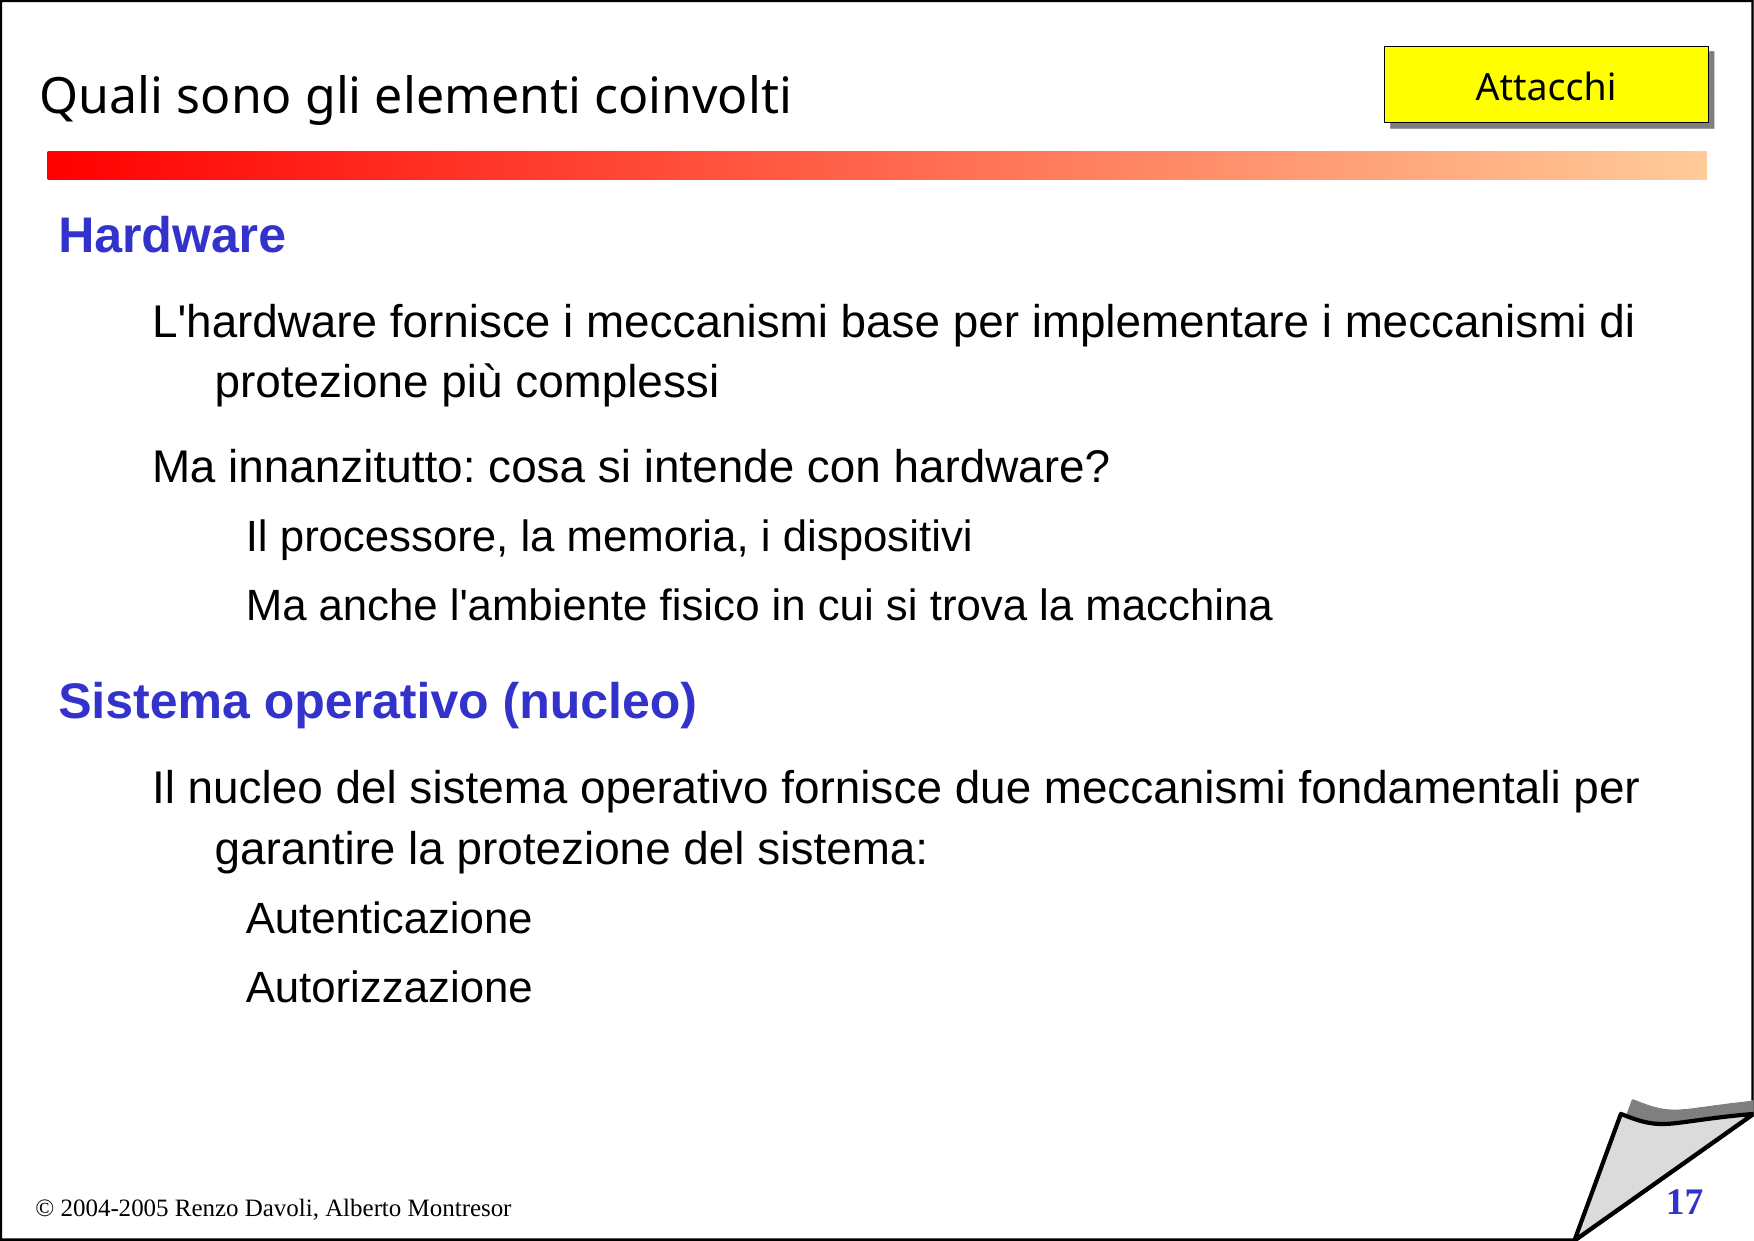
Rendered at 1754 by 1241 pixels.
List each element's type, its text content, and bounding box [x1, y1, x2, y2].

list Hardware L'hardware fornisce i meccanismi base per implementare i meccanismi di protezione più complessi Ma innanzitutto: cosa si intende con hardware? Il processore, la memoria, i dispositivi Ma anche l'ambiente fisico in cui si trova la macchina Sistema operativo (nucleo) Il nucleo del sistema operativo fornisce due meccanismi fondamentali per garantire la protezione del sistema: Autenticazione Autorizzazione [58, 206, 1695, 1072]
title Quali sono gli elementi coinvolti [40, 49, 1713, 144]
text_box Attacchi [1384, 46, 1709, 123]
